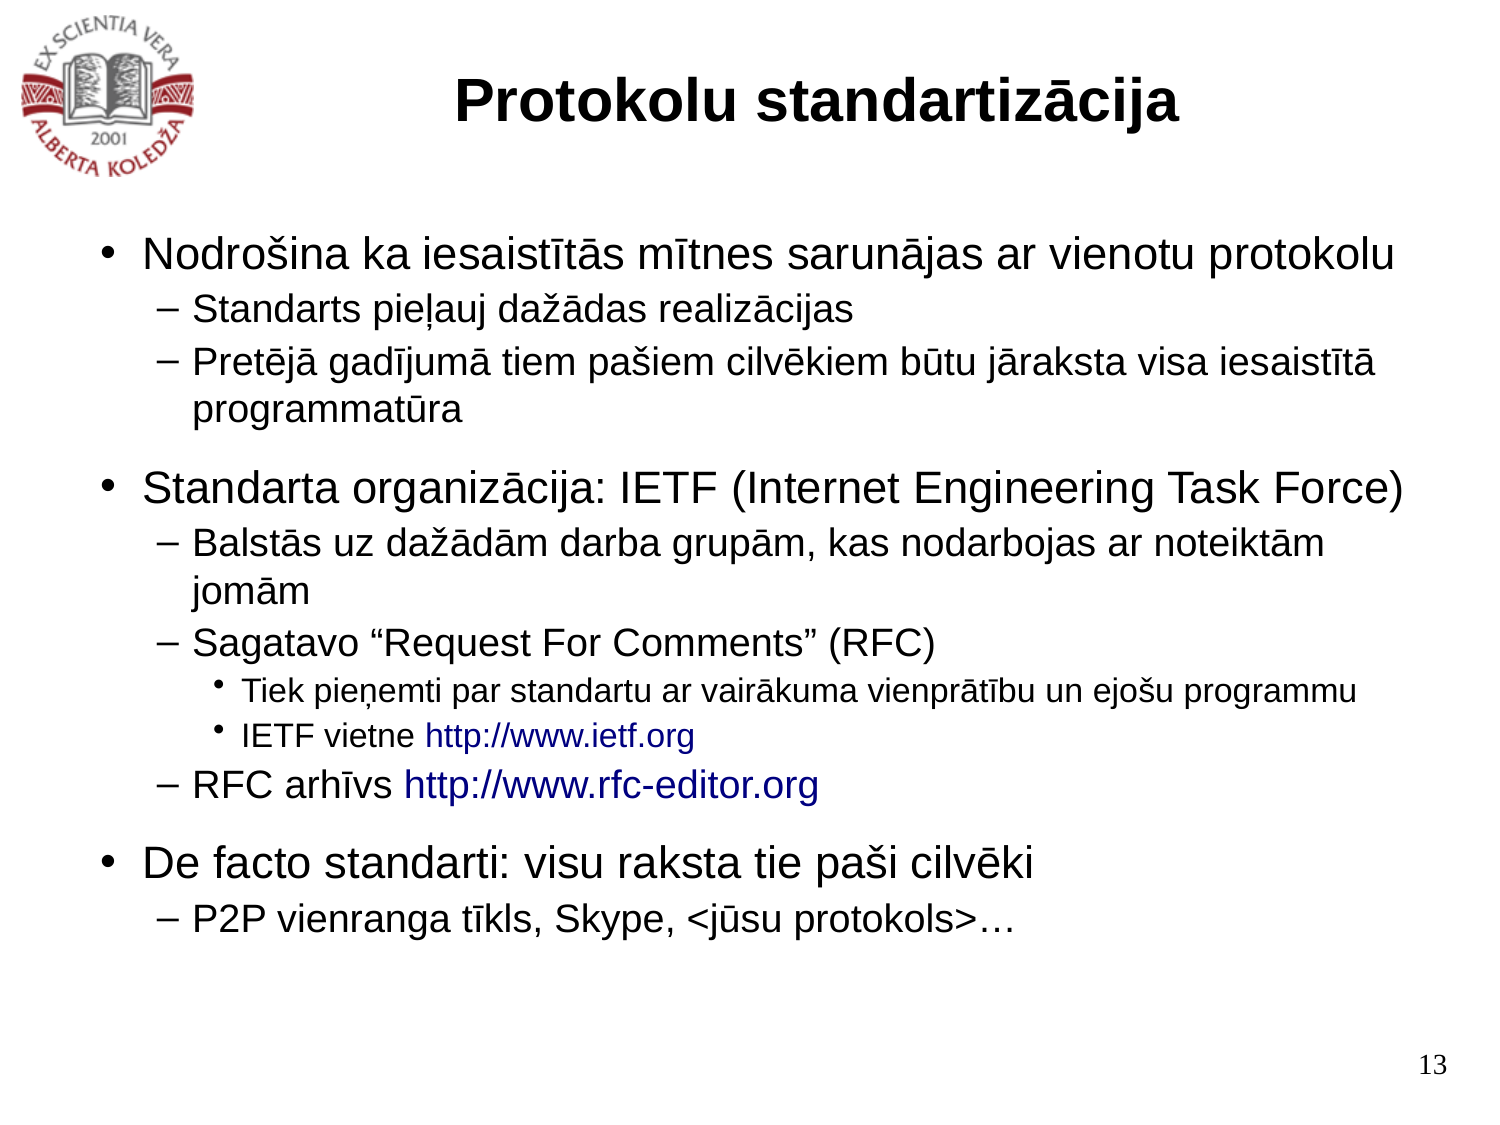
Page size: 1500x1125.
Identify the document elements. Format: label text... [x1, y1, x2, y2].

text_box <skaitlis> [1312, 1037, 1463, 1100]
title Protokolu standartizācija [187, 44, 1425, 150]
list Nodrošina ka iesaistītās mītnes sarunājas ar vienotu protokolu Standarts pieļauj dažādas realizācijas Pretējā gadījumā tiem pašiem cilvēkiem būtu jāraksta visa iesaistītā programmatūra Standarta organizācija: IETF (Internet Engineering Task Force) Balstās uz dažādām darba grupām, kas nodarbojas ar noteiktām jomām Sagatavo “Request For Comments” (RFC) Tiek pieņemti par standartu ar vairākuma vienprātību un ejošu programmu IETF vietne http://www.ietf.org RFC arhīvs http://www.rfc-editor.org De facto standarti: visu raksta tie paši cilvēki P2P vienranga tīkls, Skype, <jūsu protokols>… [85, 216, 1436, 1035]
picture [21, 15, 194, 177]
